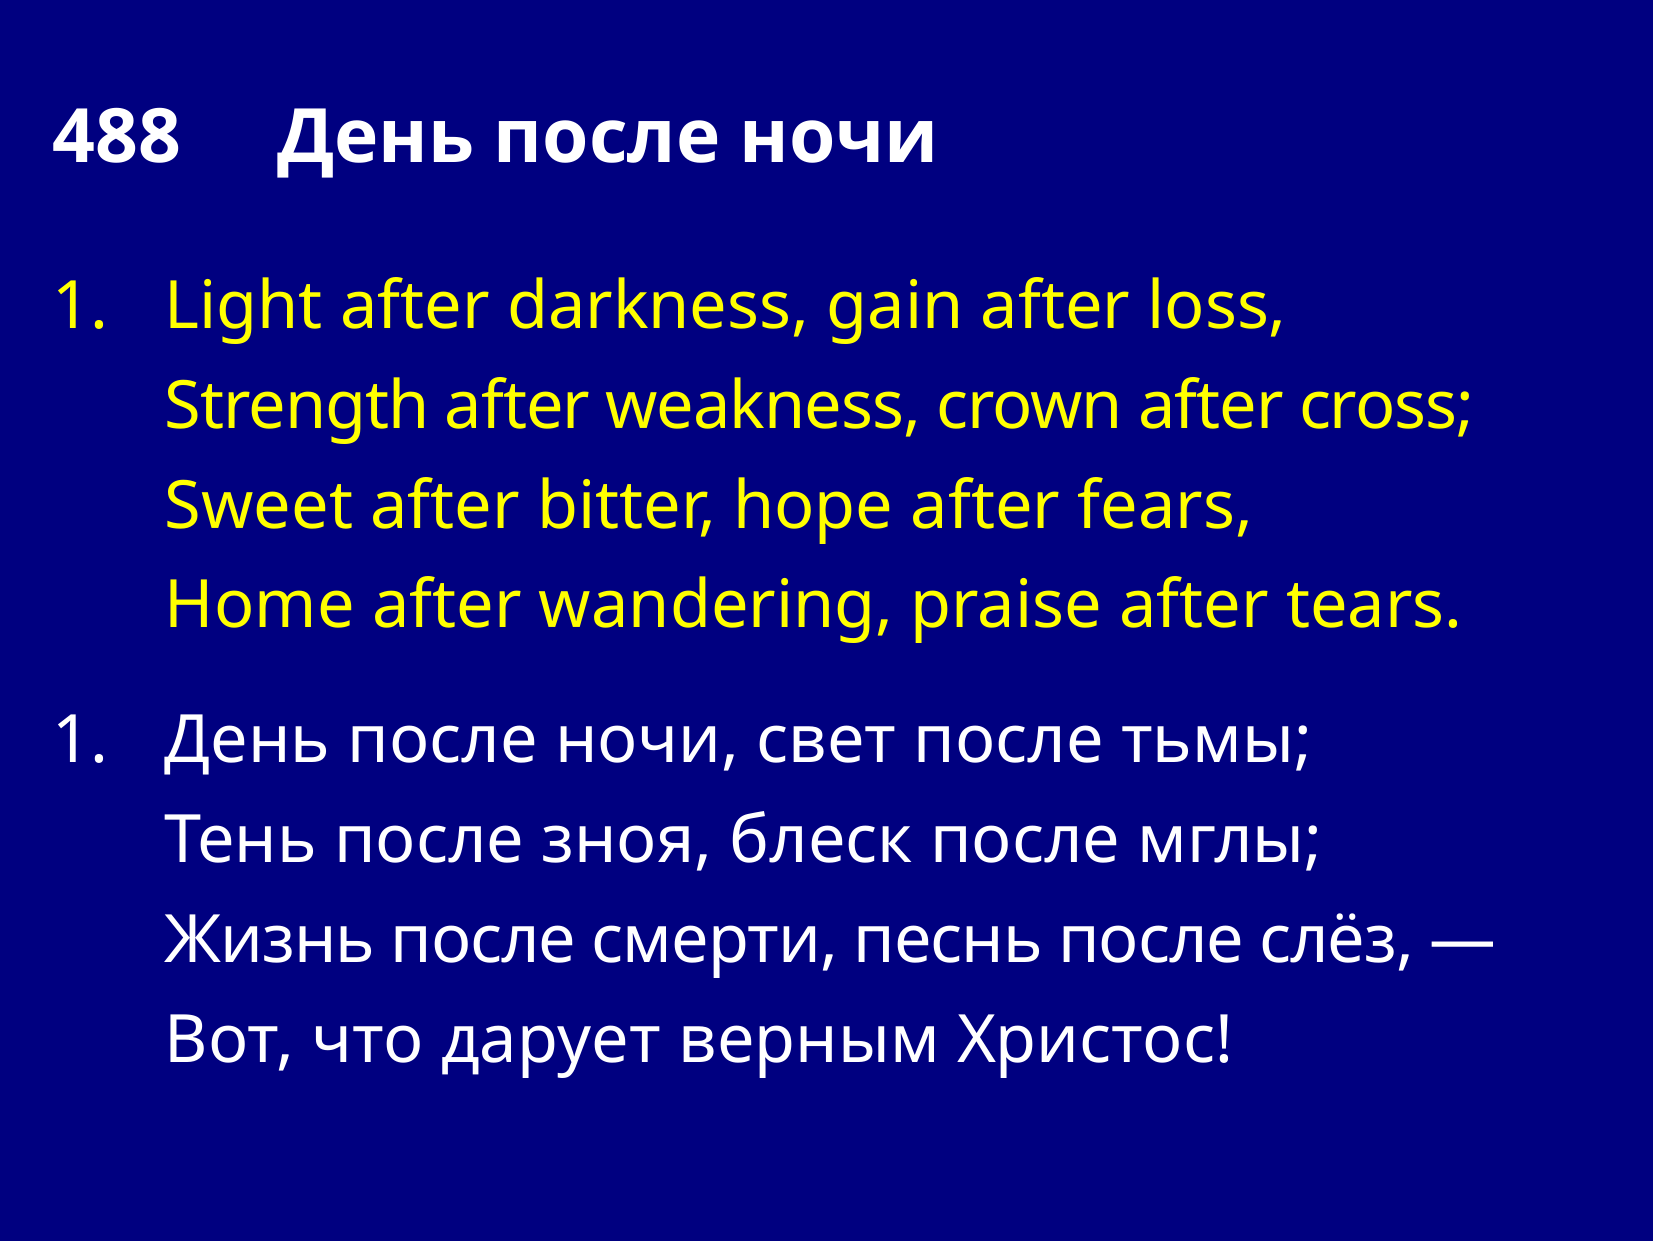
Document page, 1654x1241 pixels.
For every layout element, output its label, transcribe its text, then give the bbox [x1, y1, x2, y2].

text_box 488 День после ночи [37, 75, 1576, 188]
text_box 1. День после ночи, свет после тьмы; Тень после зноя, блеск после мглы; Жизнь после смерти, песнь после слёз, — Вот, что дарует верным Христос! [37, 675, 1653, 1163]
text_box 1. Light after darkness, gain after loss, Strength after weakness, crown after cross; Sweet after bitter, hope after fears, Home after wandering, praise after tears. [37, 150, 1653, 638]
